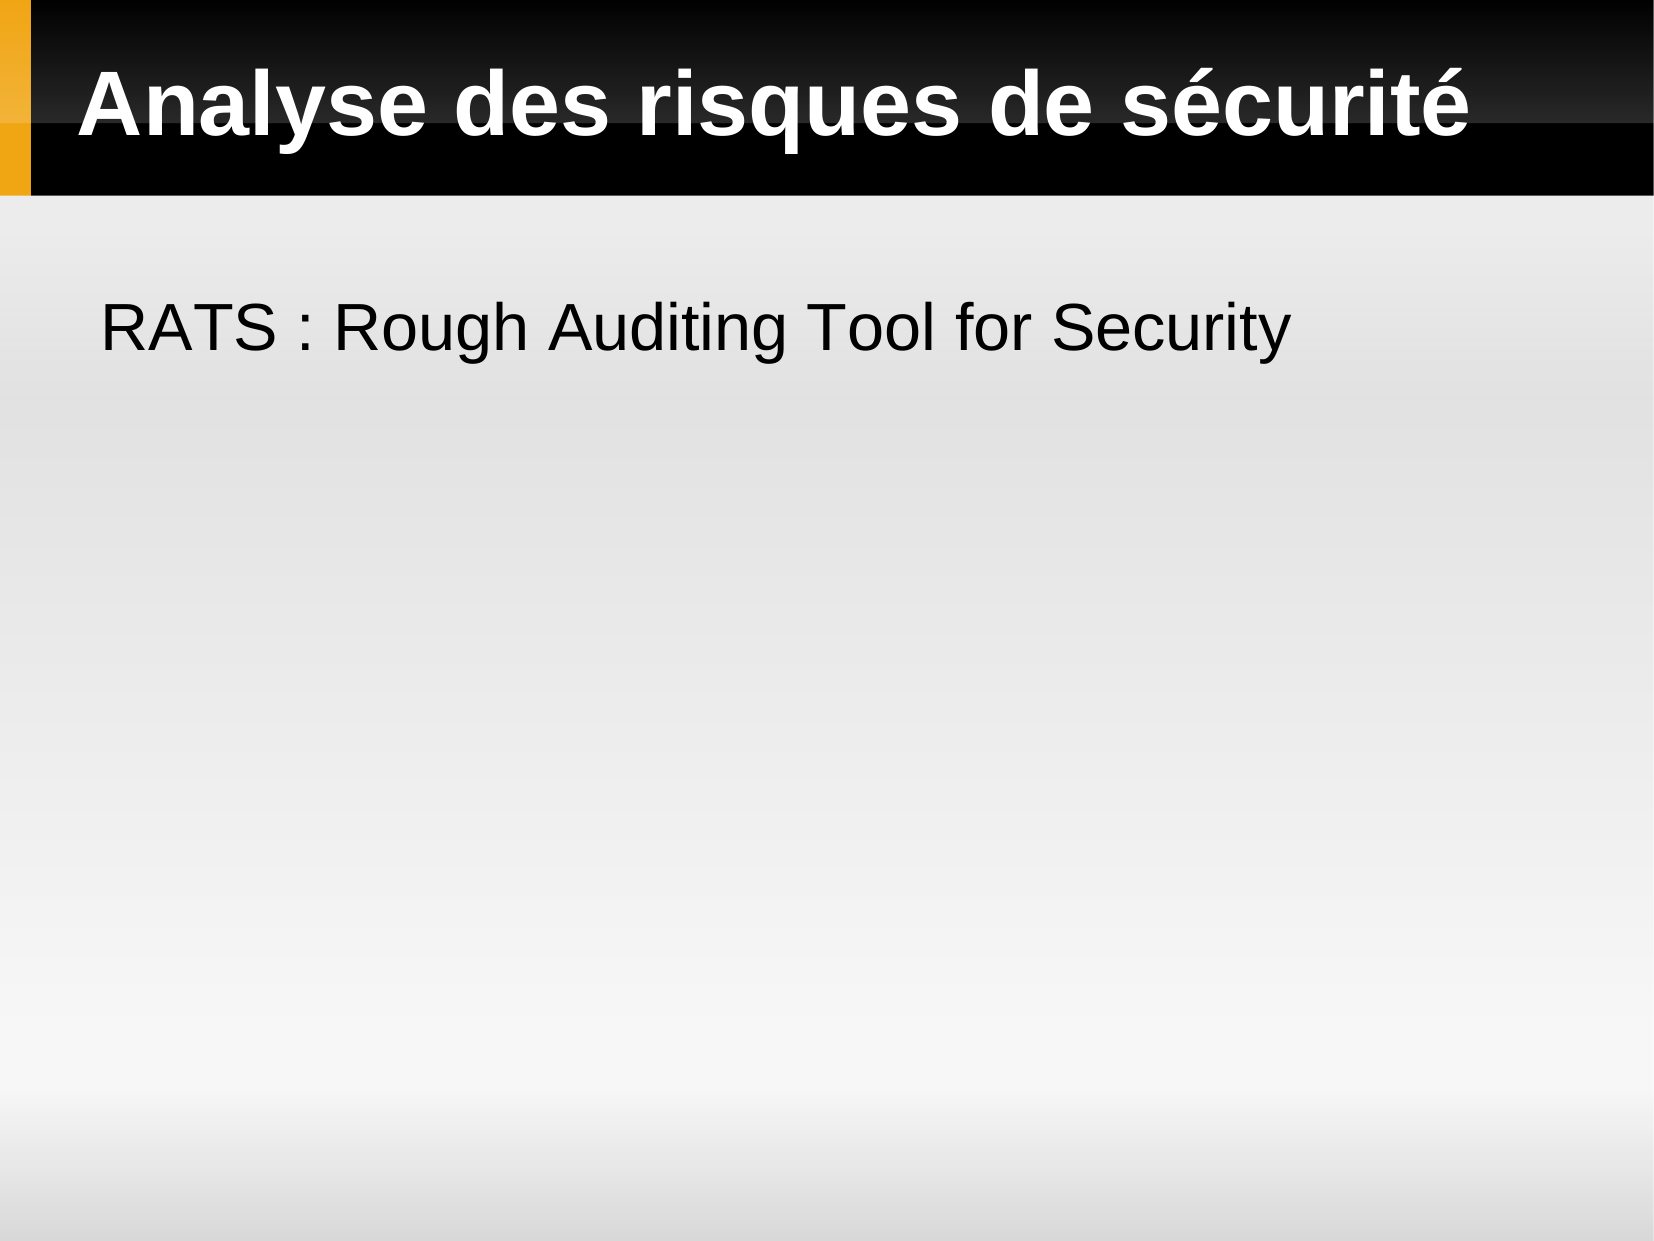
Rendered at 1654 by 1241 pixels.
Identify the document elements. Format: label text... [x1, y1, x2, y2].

list RATS : Rough Auditing Tool for Security [82, 290, 1571, 1094]
picture [0, 0, 1654, 1241]
title Analyse des risques de sécurité [76, 7, 1565, 200]
